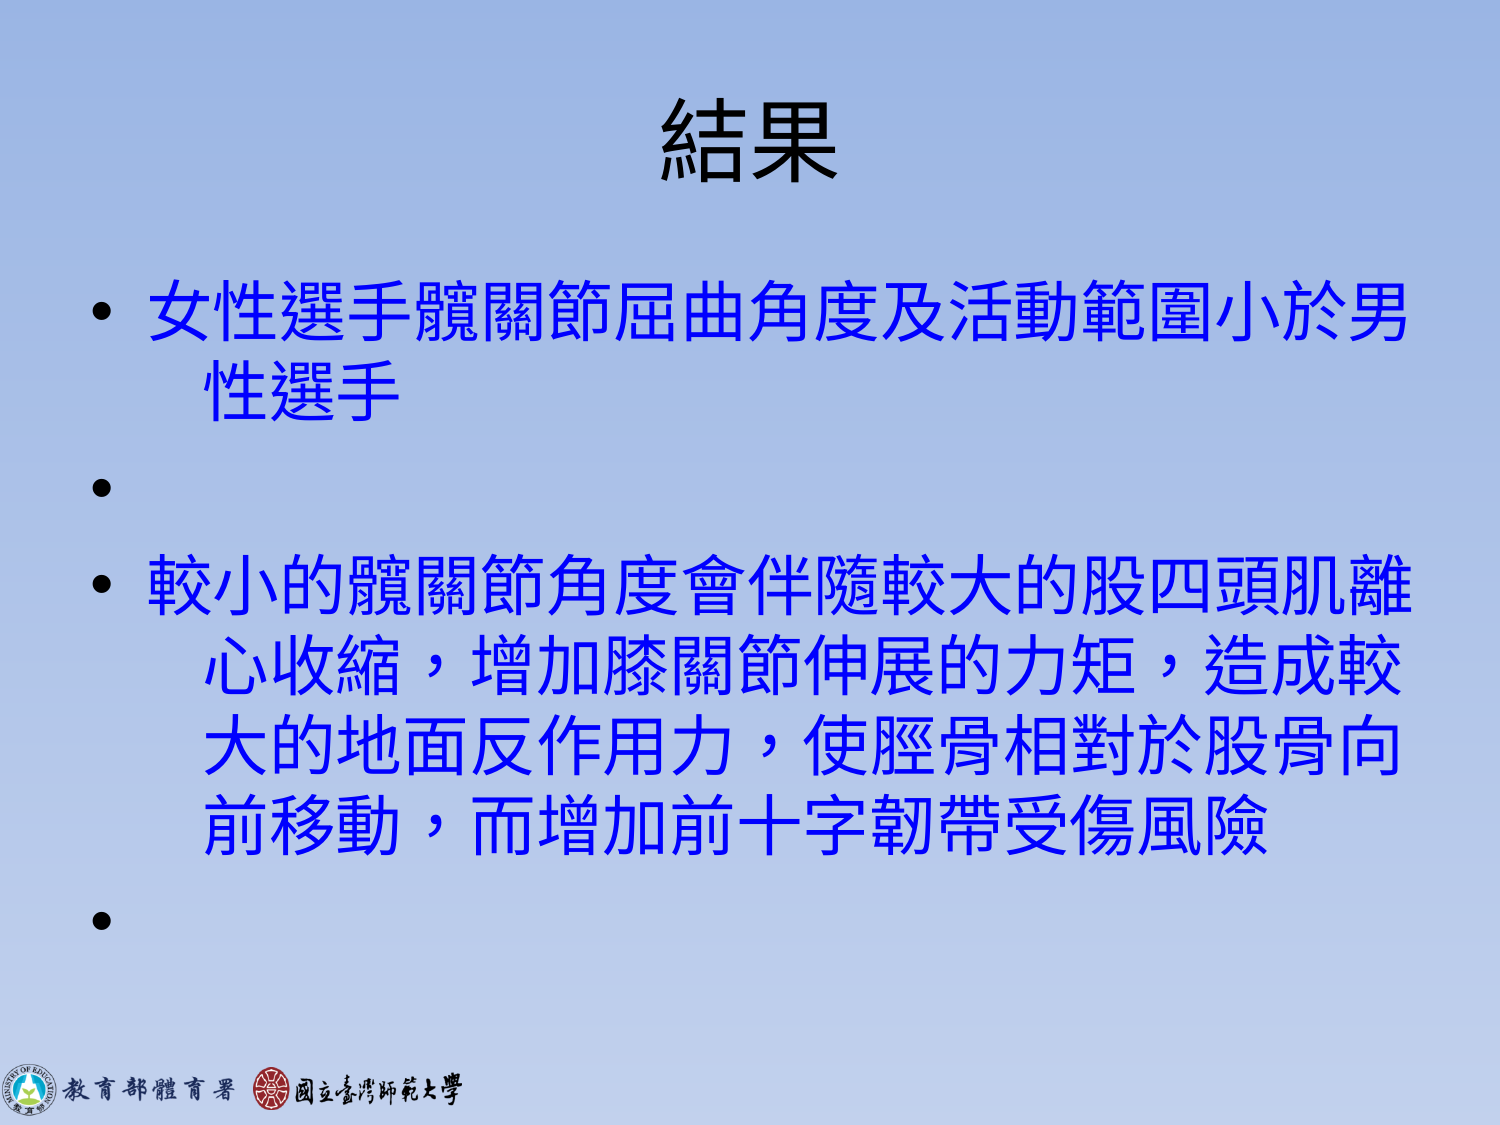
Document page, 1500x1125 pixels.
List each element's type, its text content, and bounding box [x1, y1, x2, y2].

title 結果 [75, 45, 1426, 233]
list 女性選手髖關節屈曲角度及活動範圍小於男性選手 較小的髖關節角度會伴隨較大的股四頭肌離心收縮，增加膝關節伸展的力矩，造成較大的地面反作用力，使脛骨相對於股骨向前移動，而增加前十字韌帶受傷風險 [75, 262, 1449, 1005]
